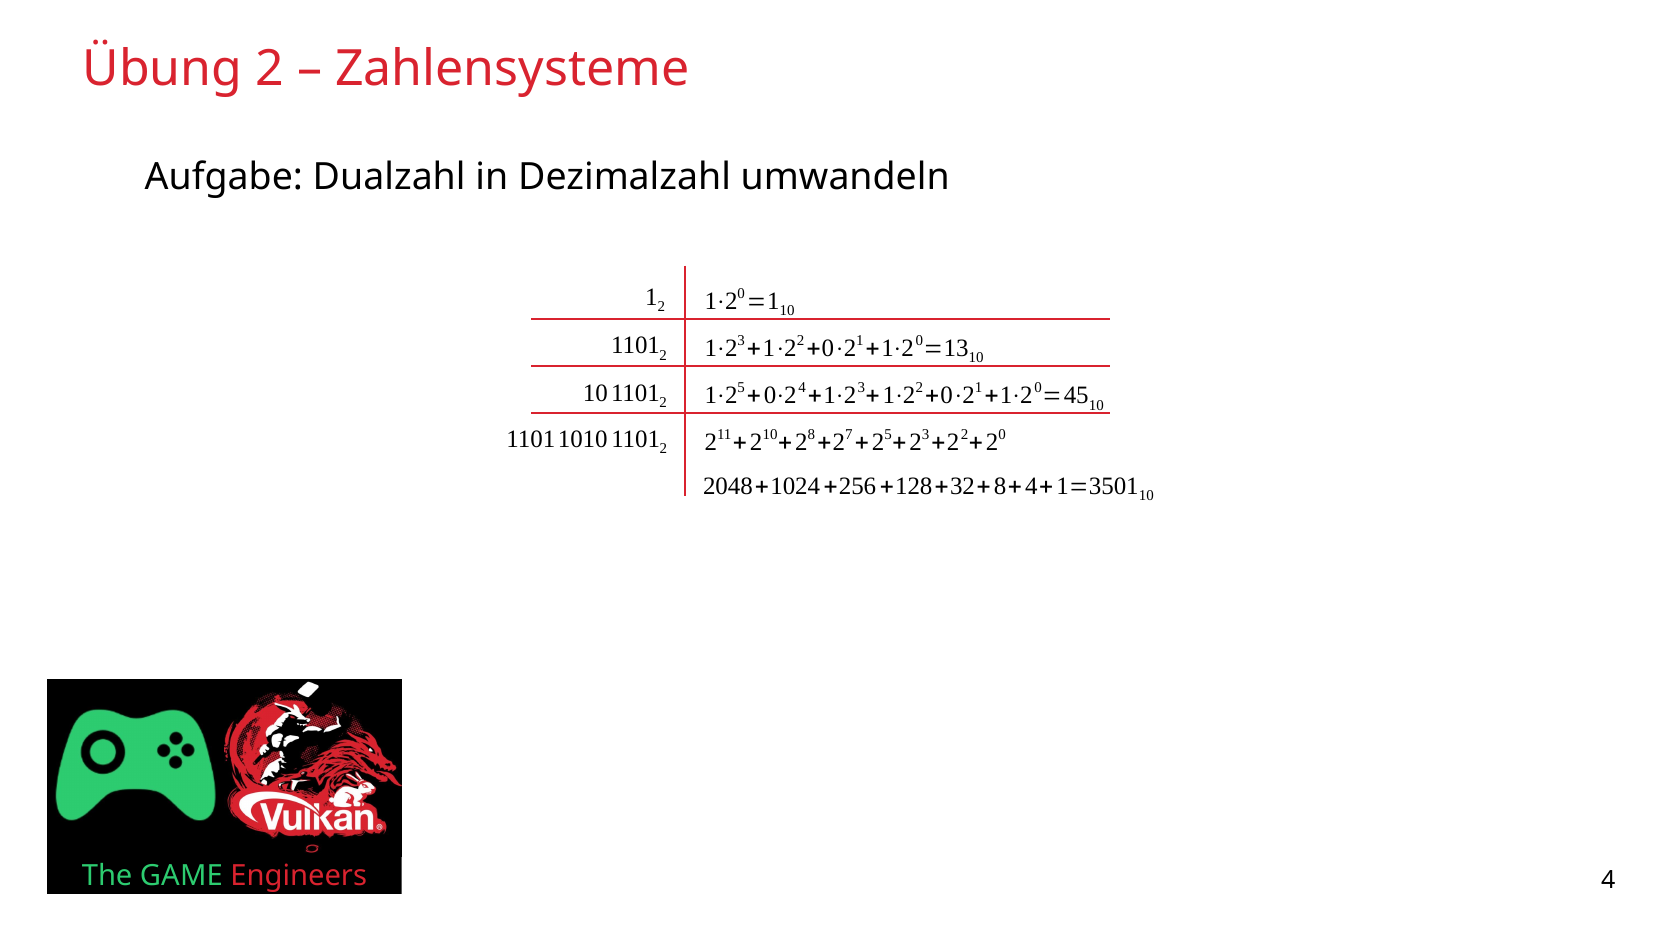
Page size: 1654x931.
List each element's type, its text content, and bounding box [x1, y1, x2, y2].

chart [698, 331, 991, 365]
chart [698, 378, 1111, 414]
picture [47, 679, 402, 857]
text_box Aufgabe: Dualzahl in Dezimalzahl umwandeln [129, 141, 1489, 245]
chart [698, 425, 1012, 457]
chart [696, 472, 1161, 504]
chart [576, 379, 674, 411]
title Übung 2 – Zahlensysteme [82, 36, 1571, 96]
chart [638, 283, 671, 315]
chart [698, 284, 801, 319]
chart [604, 331, 674, 364]
chart [500, 425, 674, 457]
